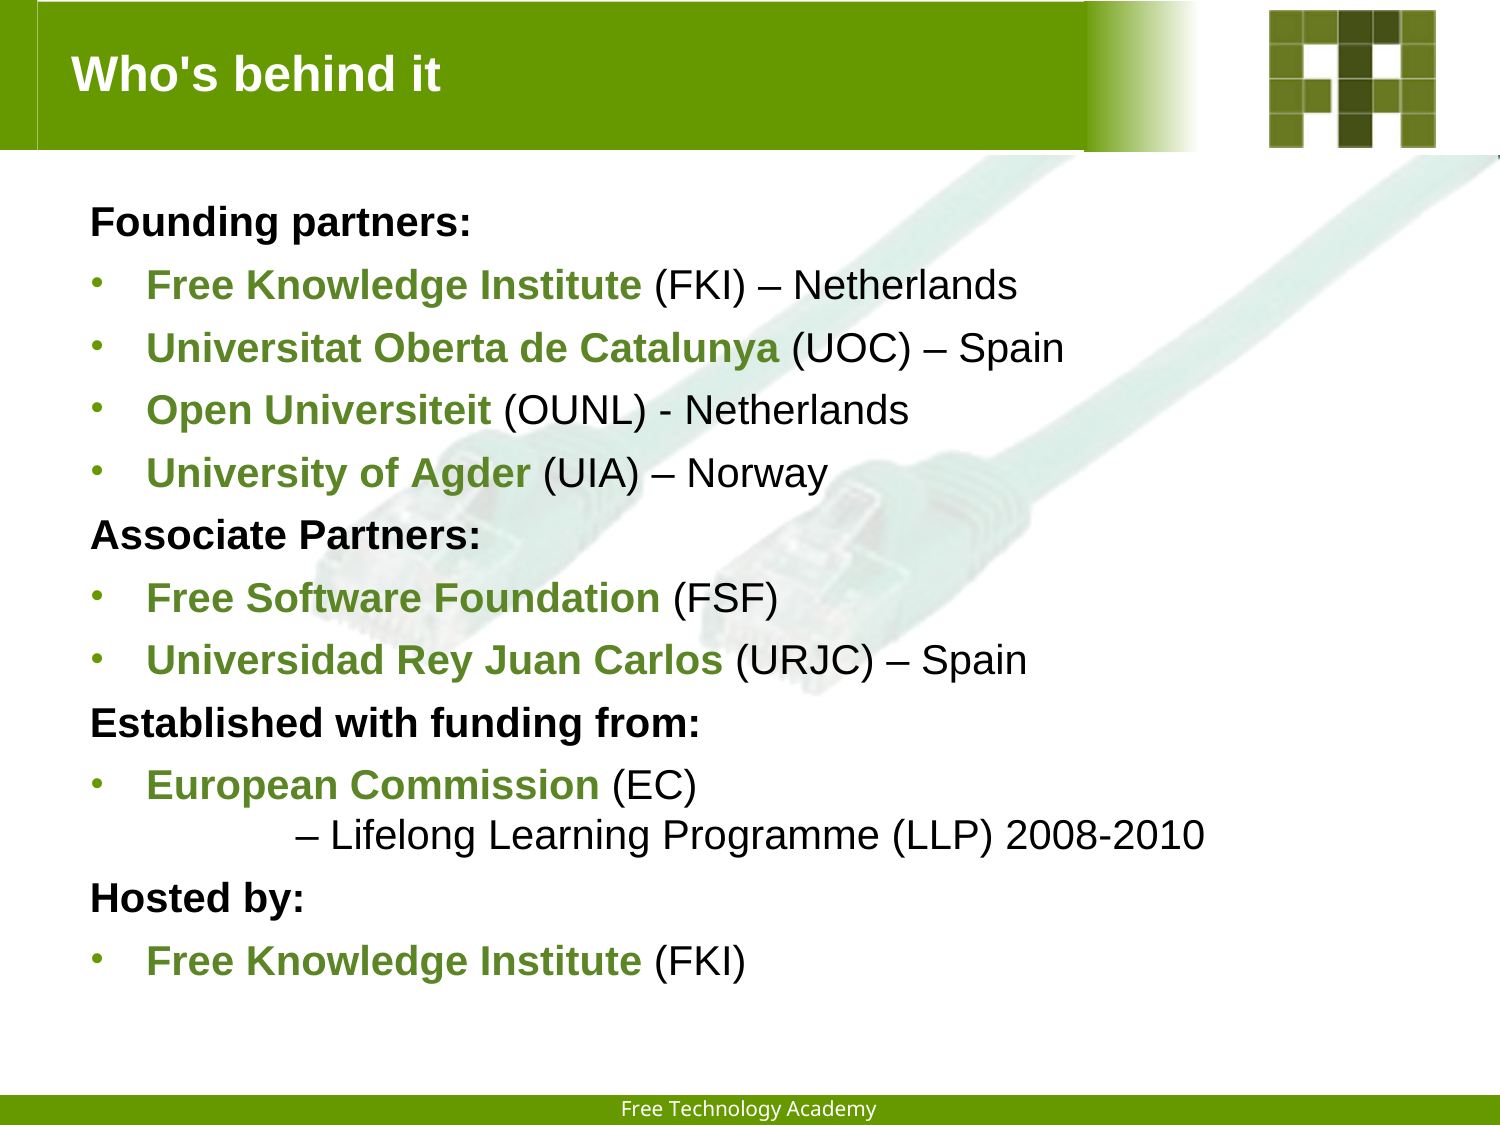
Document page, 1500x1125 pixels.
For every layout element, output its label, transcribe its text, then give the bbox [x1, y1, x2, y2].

picture [1269, 10, 1436, 148]
list Founding partners: Free Knowledge Institute (FKI) – Netherlands Universitat Oberta de Catalunya (UOC) – Spain Open Universiteit (OUNL) - Netherlands University of Agder (UIA) – Norway Associate Partners: Free Software Foundation (FSF) Universidad Rey Juan Carlos (URJC) – Spain Established with funding from: European Commission (EC) – Lifelong Learning Programme (LLP) 2008-2010 Hosted by: Free Knowledge Institute (FKI) [75, 187, 1426, 1064]
title Who's behind it [56, 1, 1107, 152]
